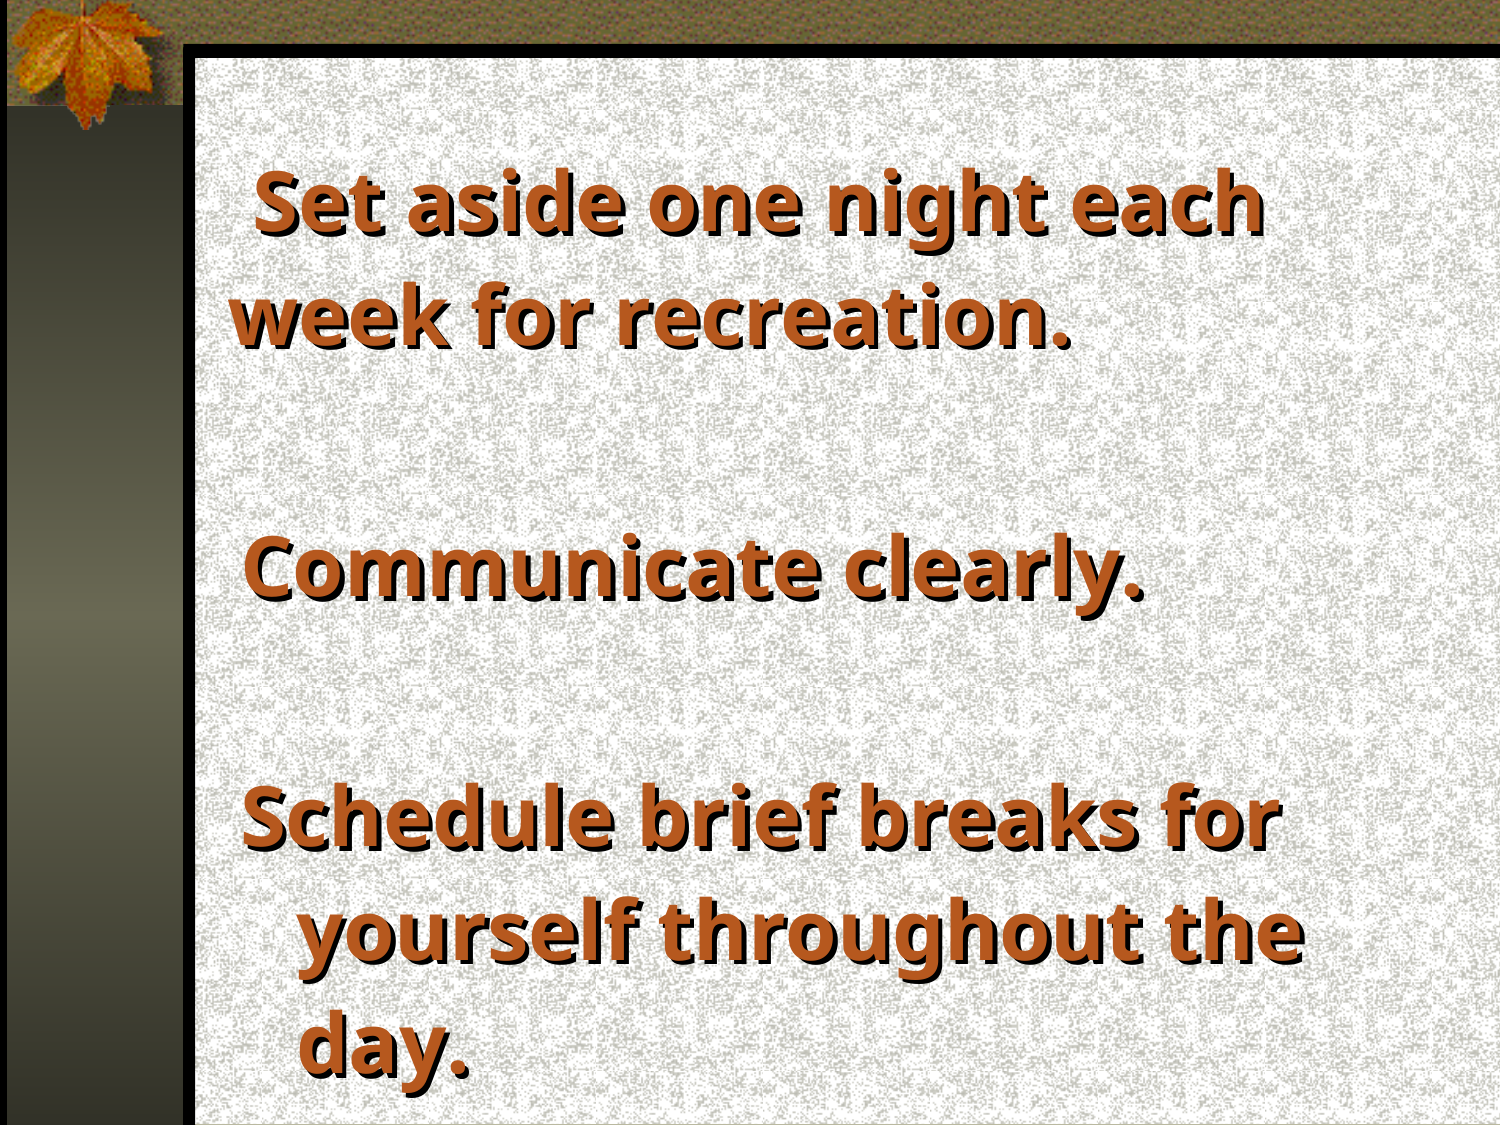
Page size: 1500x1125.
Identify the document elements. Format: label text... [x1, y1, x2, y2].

list Communicate clearly. [224, 500, 1463, 713]
picture [7, 0, 1500, 130]
list Schedule brief breaks for yourself throughout the day. [224, 749, 1463, 1075]
picture [196, 58, 1500, 1124]
title Set aside one night each week for recreation. [212, 124, 1500, 388]
